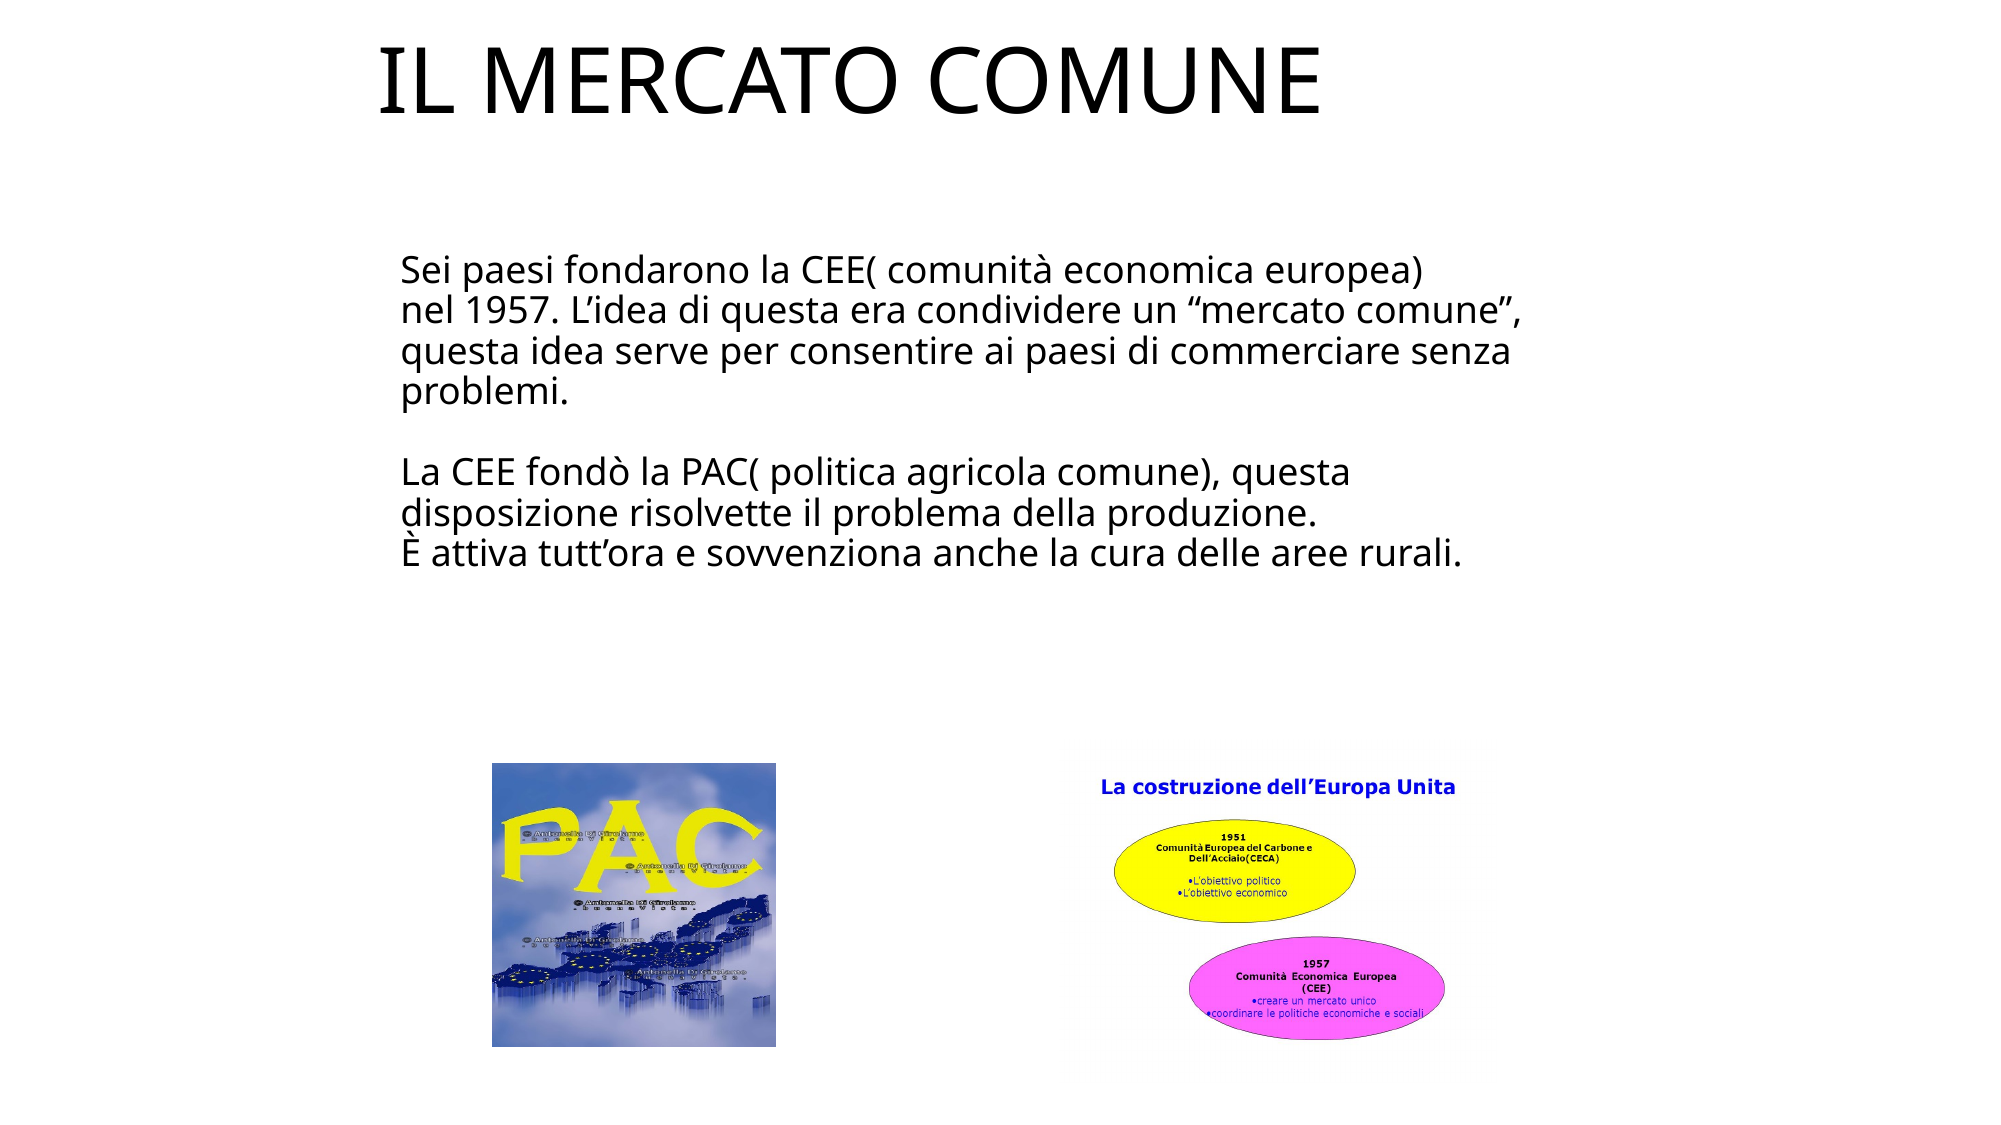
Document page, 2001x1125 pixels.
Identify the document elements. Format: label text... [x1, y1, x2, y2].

title IL MERCATO COMUNE [362, 19, 1638, 149]
subtitle Sei paesi fondarono la CEE( comunità economica europea) nel 1957. L’idea di questa era condividere un “mercato comune”, questa idea serve per consentire ai paesi di commerciare senza problemi. La CEE fondò la PAC( politica agricola comune), questa disposizione risolvette il problema della produzione. È attiva tutt’ora e sovvenziona anche la cura delle aree rurali. [385, 243, 1615, 1083]
picture [1059, 739, 1497, 1083]
picture [492, 763, 776, 1047]
